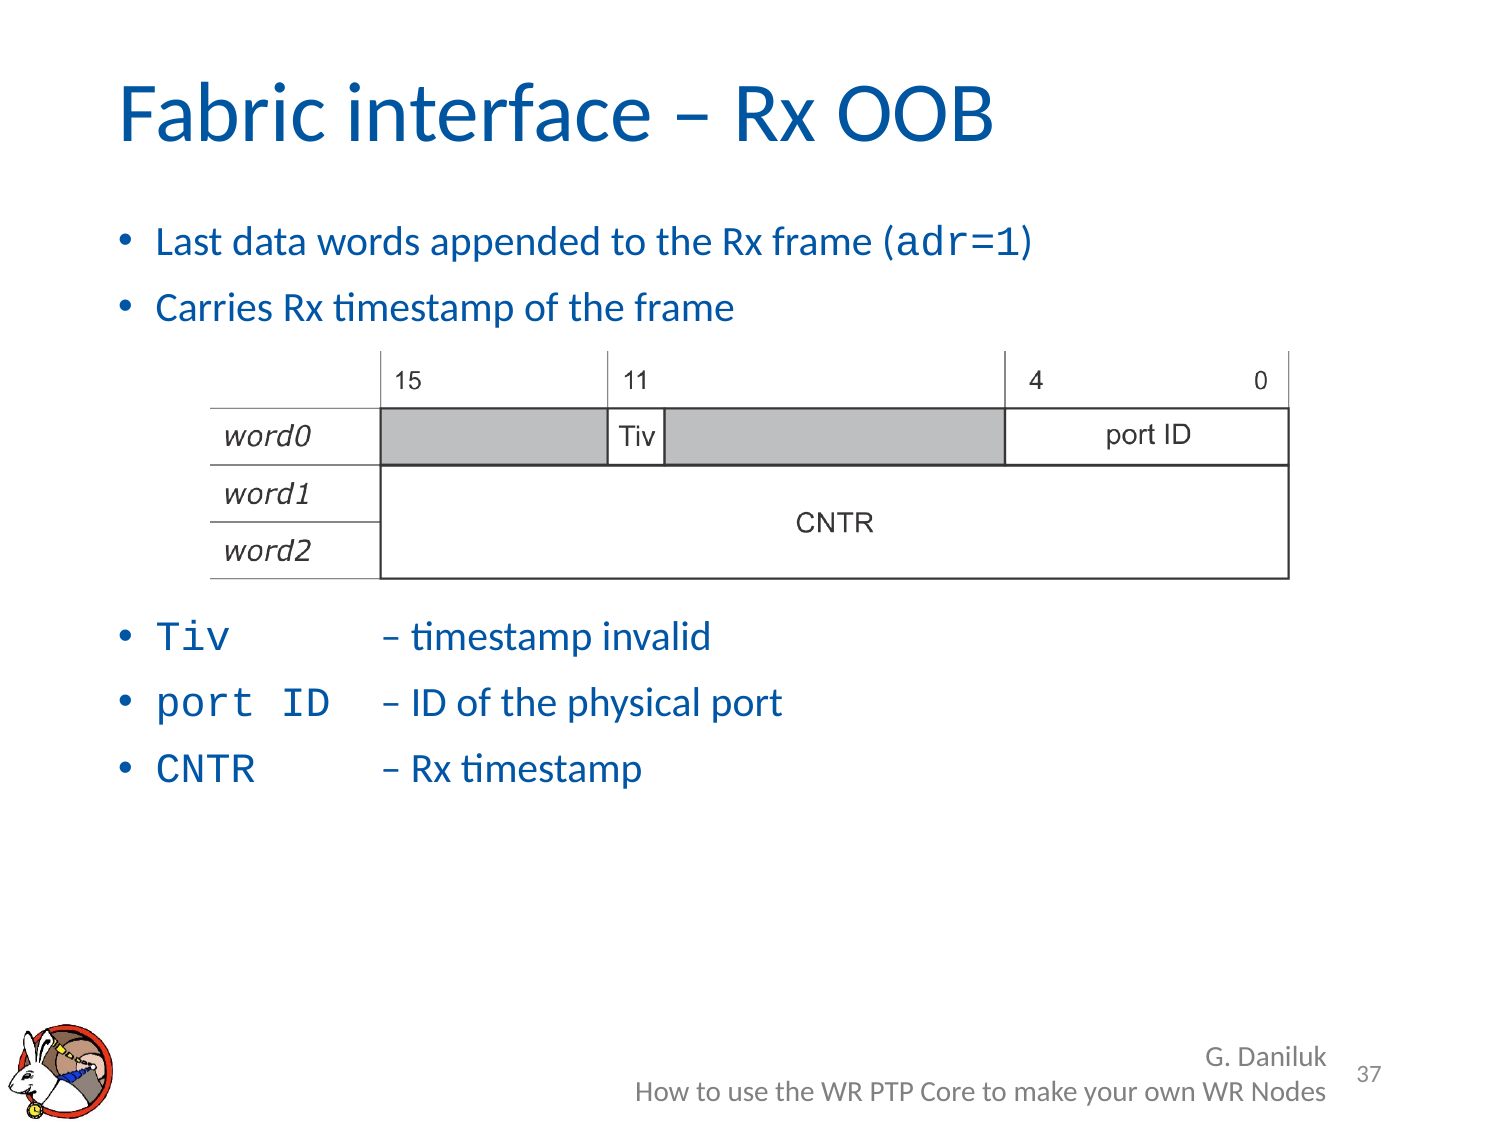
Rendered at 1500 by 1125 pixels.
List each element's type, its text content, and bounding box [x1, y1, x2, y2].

title Fabric interface – Rx OOB [103, 59, 1397, 169]
slide_number <number> [1342, 1042, 1397, 1103]
text_box G. Daniluk How to use the WR PTP Core to make your own WR Nodes [112, 1029, 1342, 1115]
picture [210, 351, 1290, 580]
picture [7, 1024, 113, 1121]
list Last data words appended to the Rx frame (adr=1) Carries Rx timestamp of the frame Tiv – timestamp invalid port ID – ID of the physical port CNTR – Rx timestamp [103, 211, 1397, 1014]
